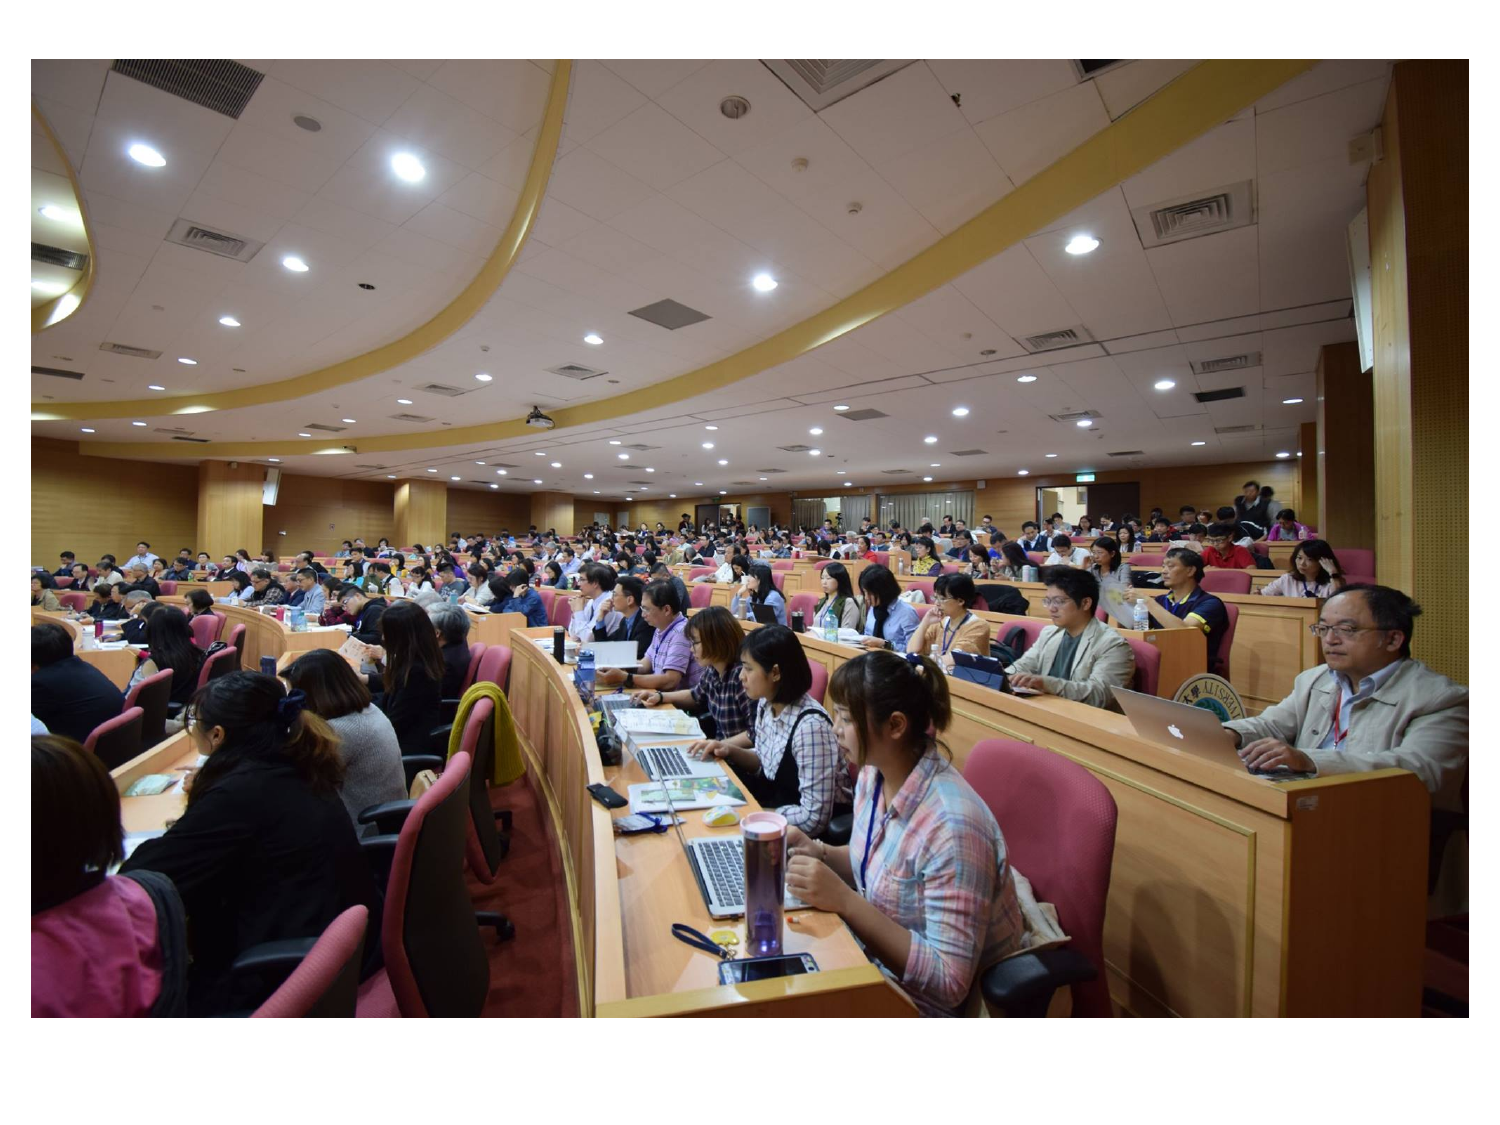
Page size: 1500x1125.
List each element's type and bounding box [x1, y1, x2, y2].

picture [31, 59, 1469, 1018]
